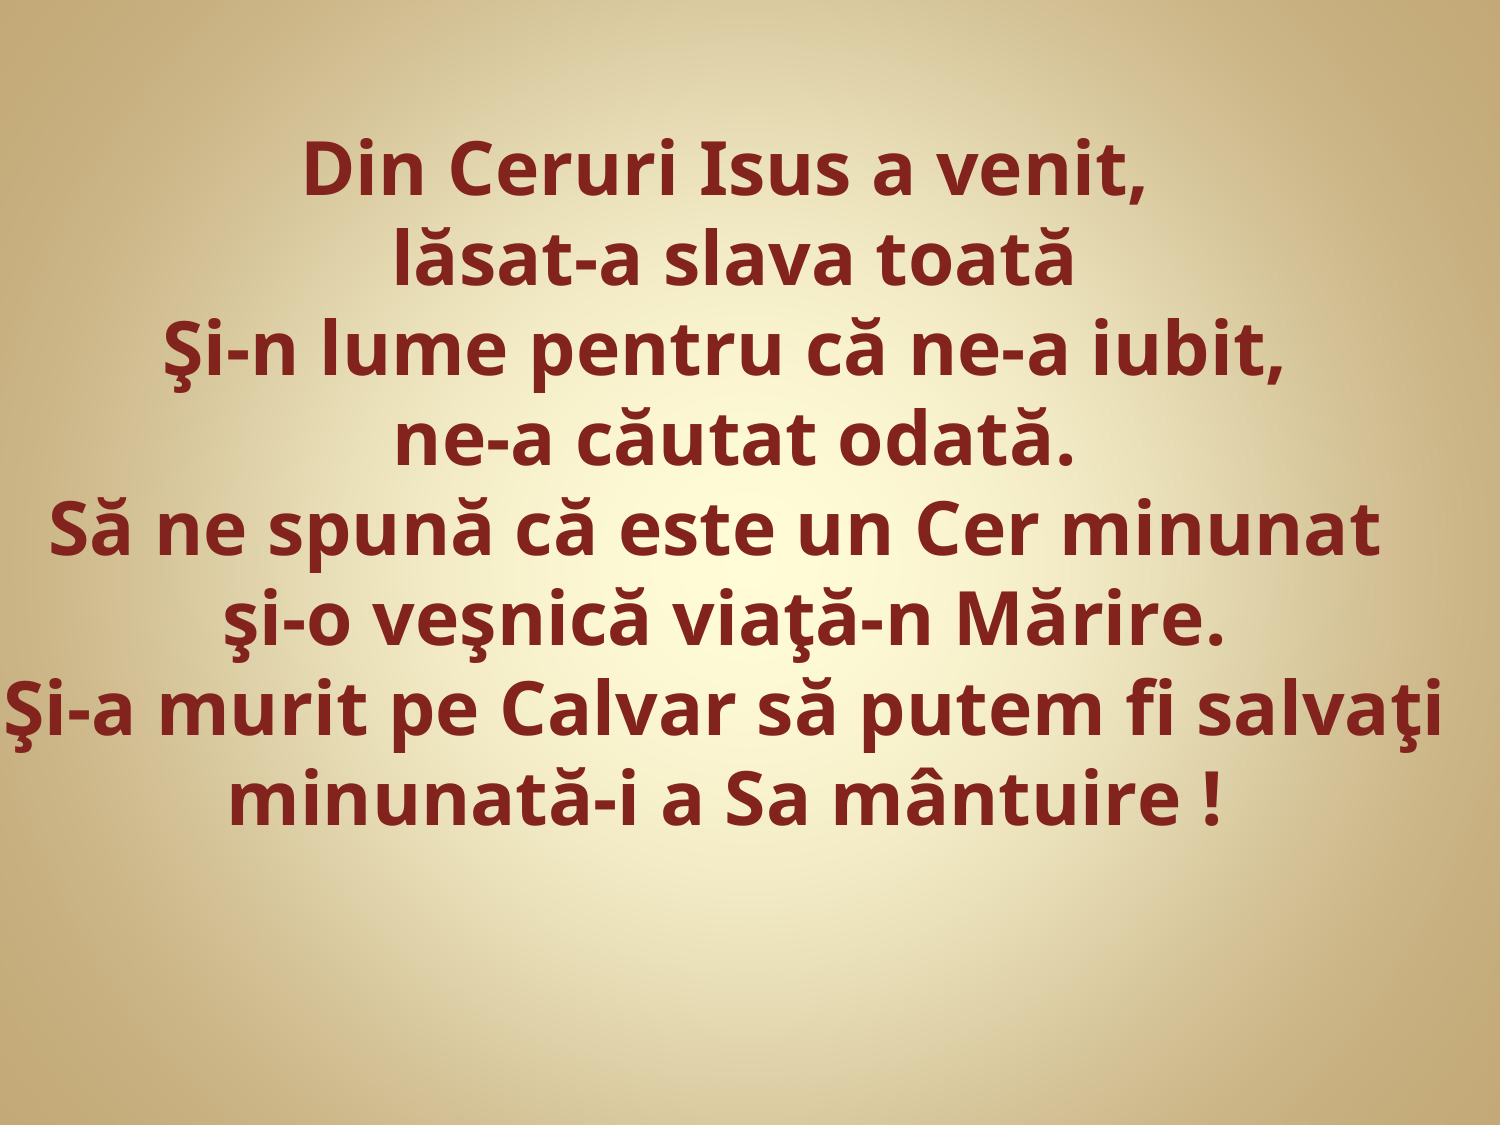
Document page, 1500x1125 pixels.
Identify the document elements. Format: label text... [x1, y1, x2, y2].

picture [0, 0, 1500, 1125]
text_box Din Ceruri Isus a venit, lăsat-a slava toată Şi-n lume pentru că ne-a iubit, ne-a căutat odată. Să ne spună că este un Cer minunat şi-o veşnică viaţă-n Mărire. Şi-a murit pe Calvar să putem fi salvaţi minunată-i a Sa mântuire ! [0, 112, 1455, 848]
